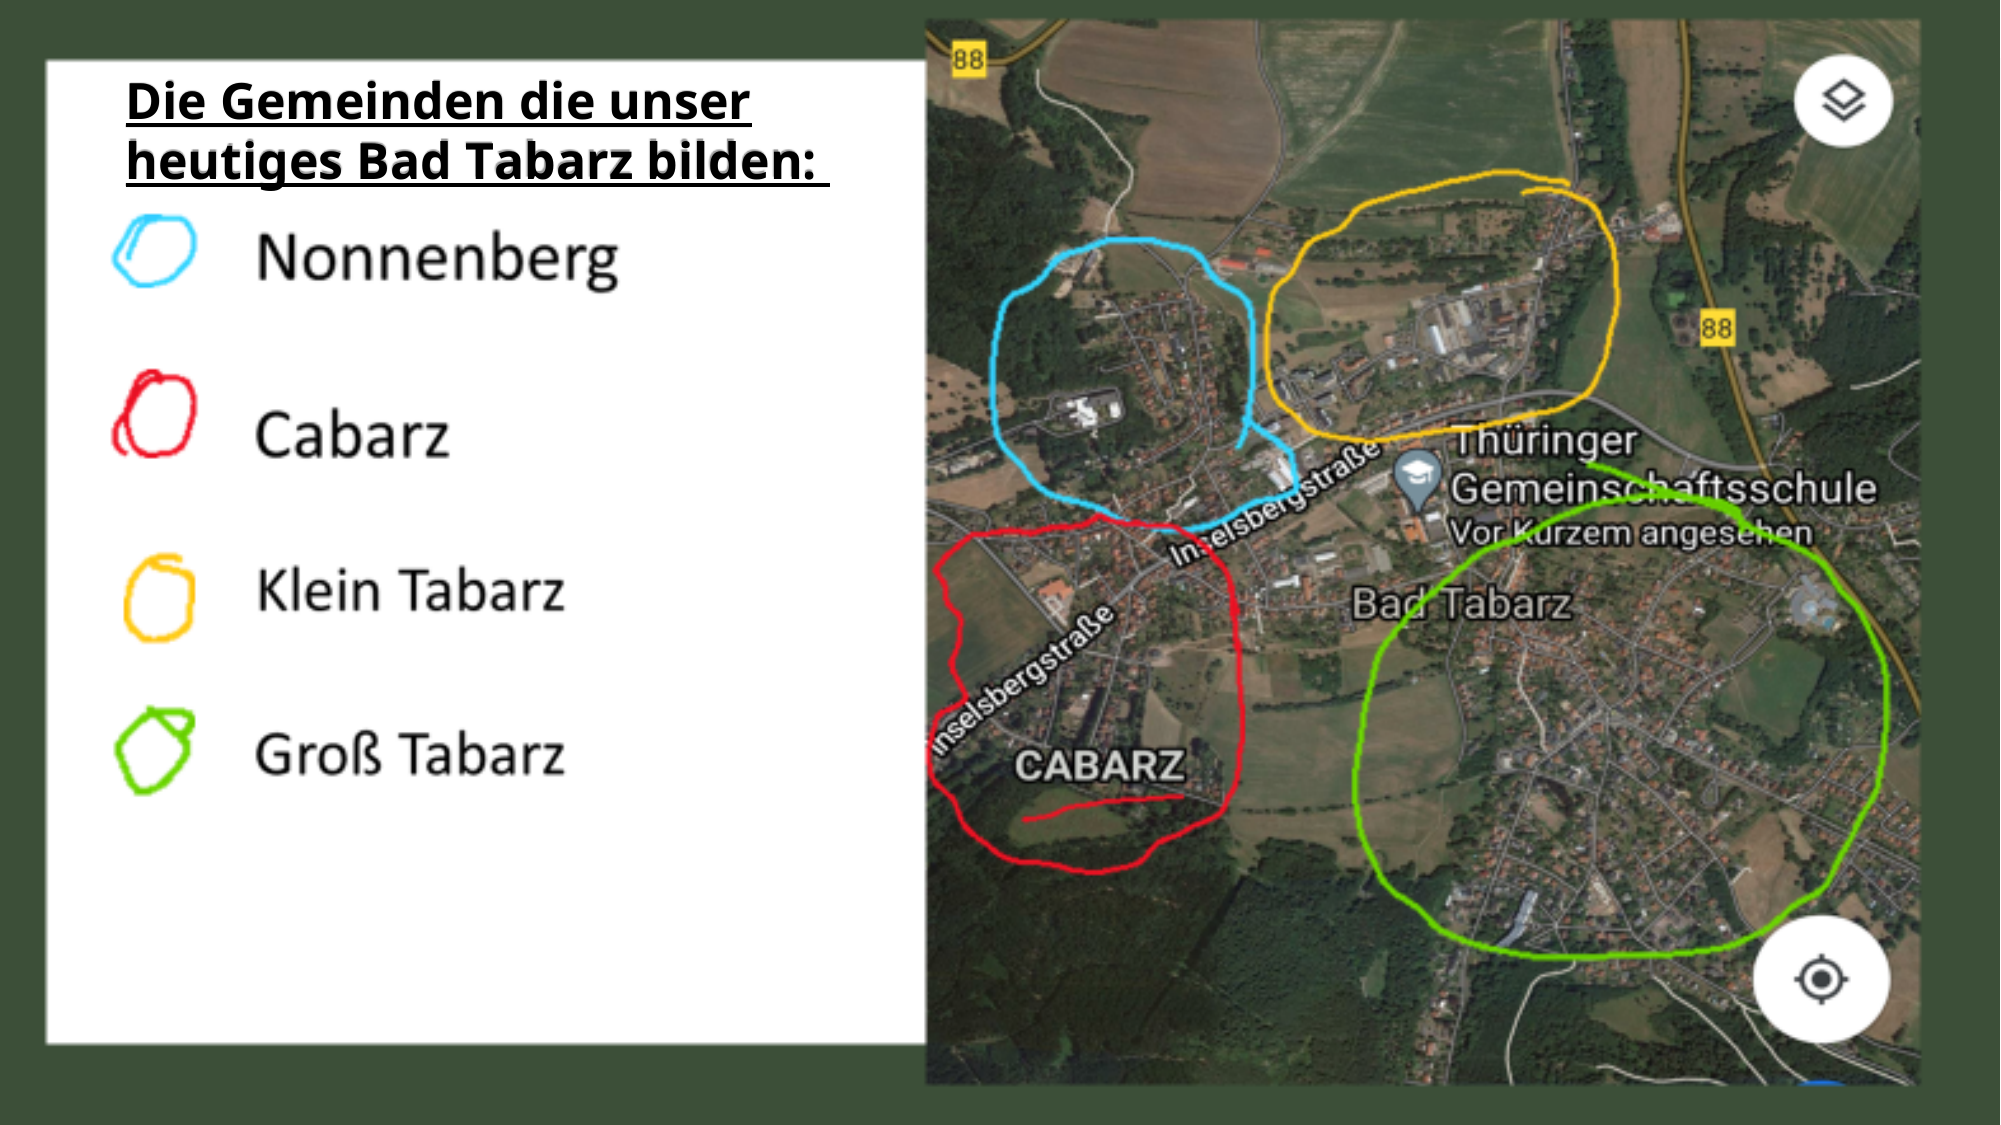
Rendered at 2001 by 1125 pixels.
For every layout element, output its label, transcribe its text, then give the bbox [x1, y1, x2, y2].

picture [0, 0, 2000, 1125]
text_box Die Gemeinden die unser heutiges Bad Tabarz bilden: [110, 61, 880, 202]
